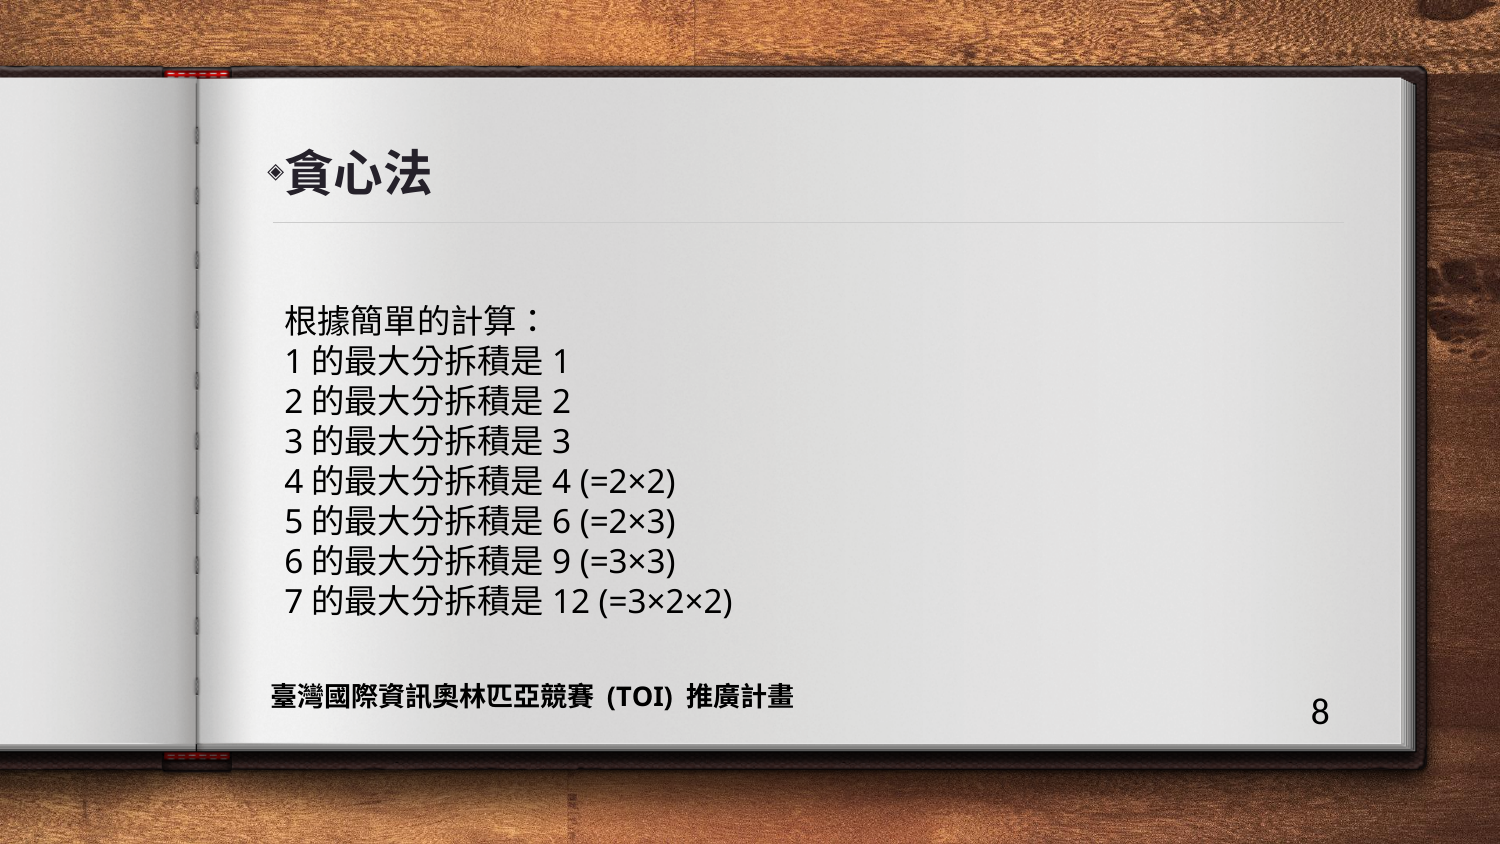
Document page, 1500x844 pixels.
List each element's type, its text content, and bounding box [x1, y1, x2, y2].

text_box 根據簡單的計算： 1的最大分拆積是1 2的最大分拆積是2 3的最大分拆積是3 4的最大分拆積是4 (=2×2) 5的最大分拆積是6 (=2×3) 6的最大分拆積是9 (=3×3) 7的最大分拆積是12 (=3×2×2) [269, 293, 1367, 632]
list 貪心法 [252, 126, 1194, 216]
text_box [1295, 672, 1386, 737]
